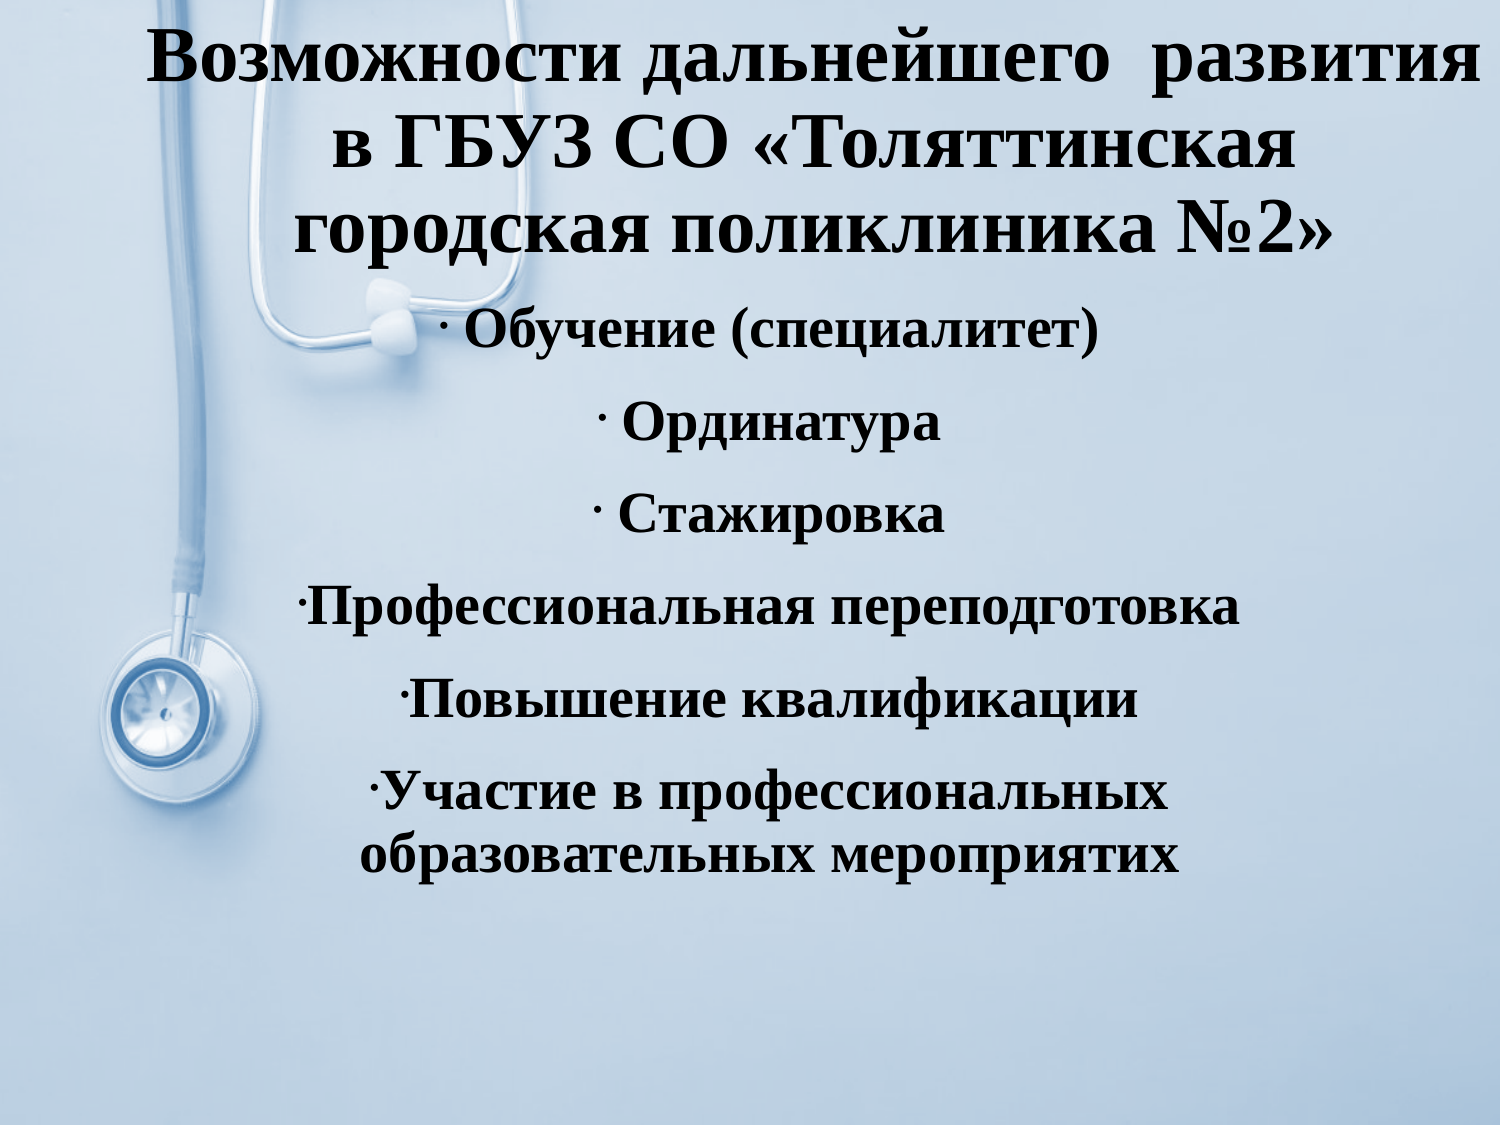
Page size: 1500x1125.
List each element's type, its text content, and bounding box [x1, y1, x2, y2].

title Возможности дальнейшего развития в ГБУЗ СО «Толяттинская городская поликлиника №2» [129, 6, 1500, 278]
picture [0, 0, 1500, 1125]
list Обучение (специалитет) Ординатура Стажировка Профессиональная переподготовка Повышение квалификации Участие в профессиональных образовательных мероприятих [283, 290, 1294, 1004]
